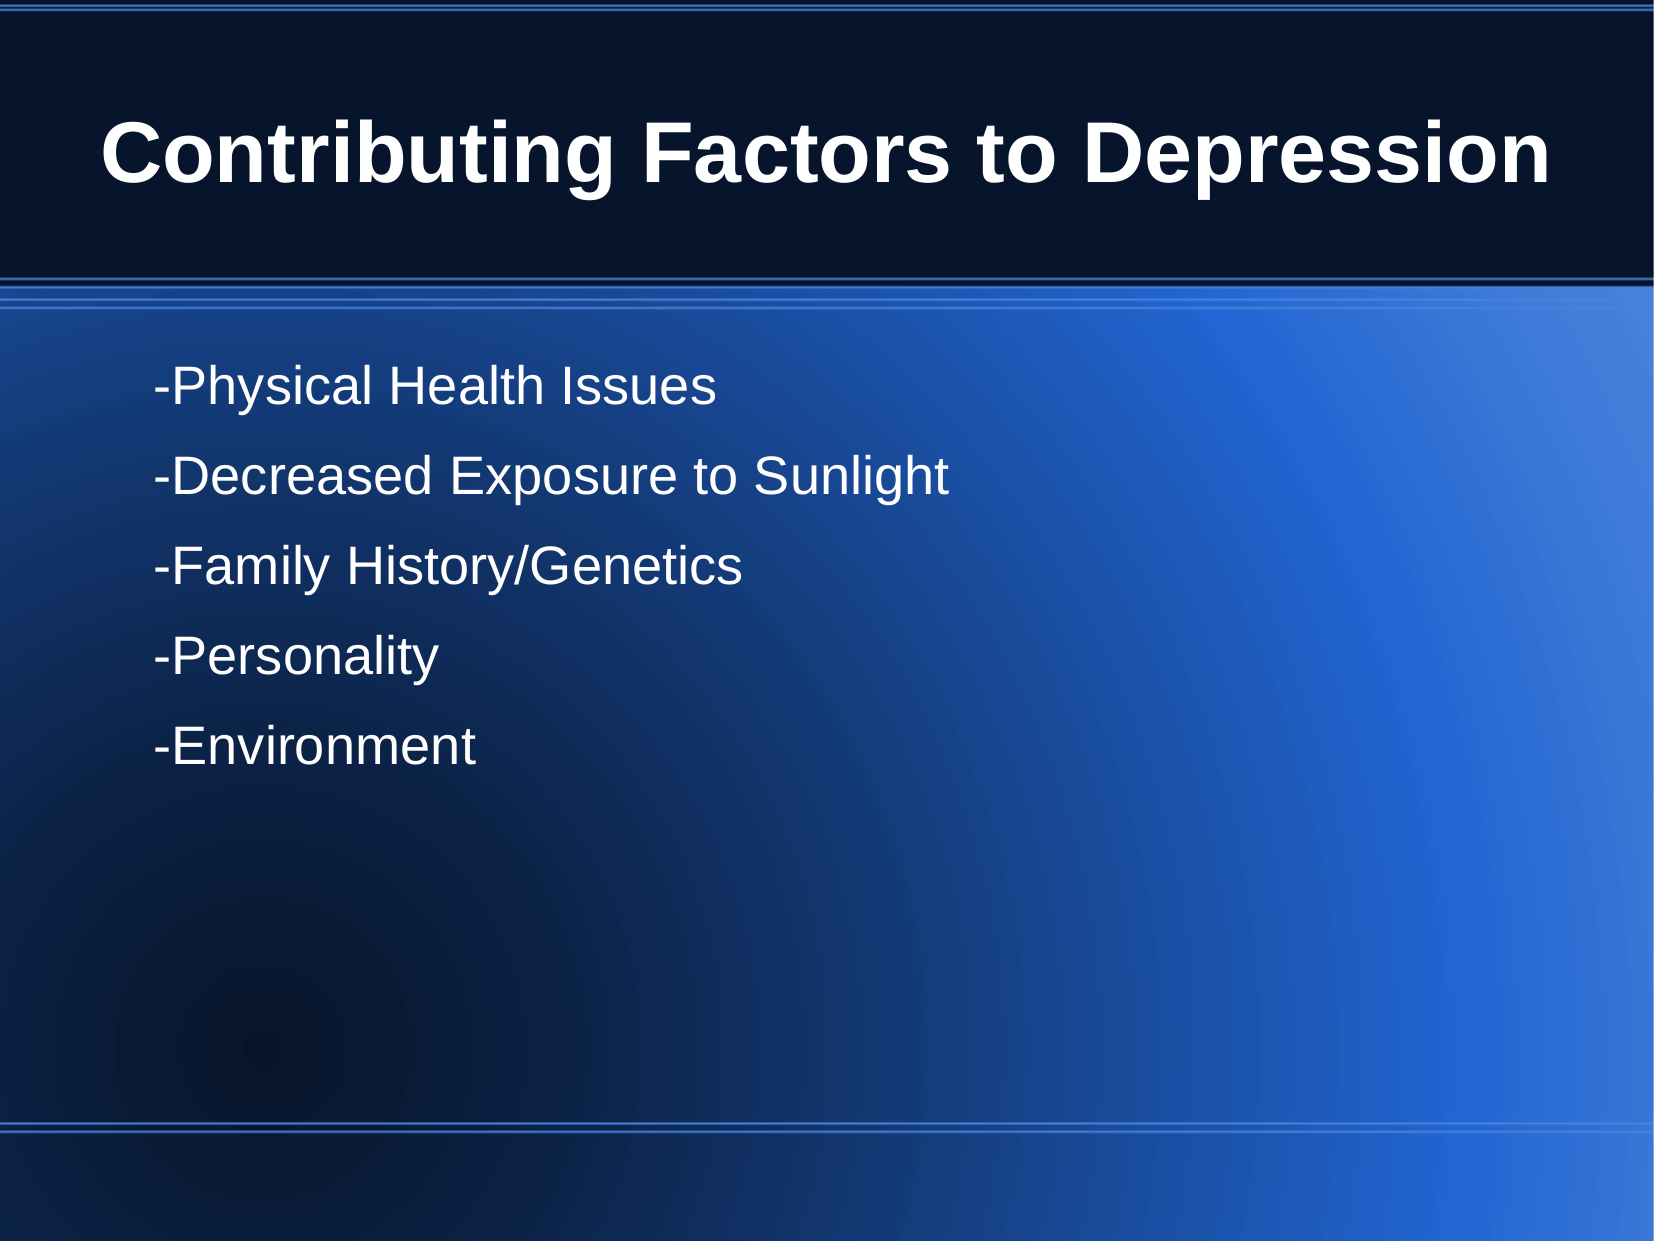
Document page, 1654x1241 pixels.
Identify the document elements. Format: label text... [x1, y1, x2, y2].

title Contributing Factors to Depression [82, 49, 1571, 257]
list -Physical Health Issues -Decreased Exposure to Sunlight -Family History/Genetics -Personality -Environment [82, 355, 1571, 1058]
picture [0, 0, 1654, 1241]
